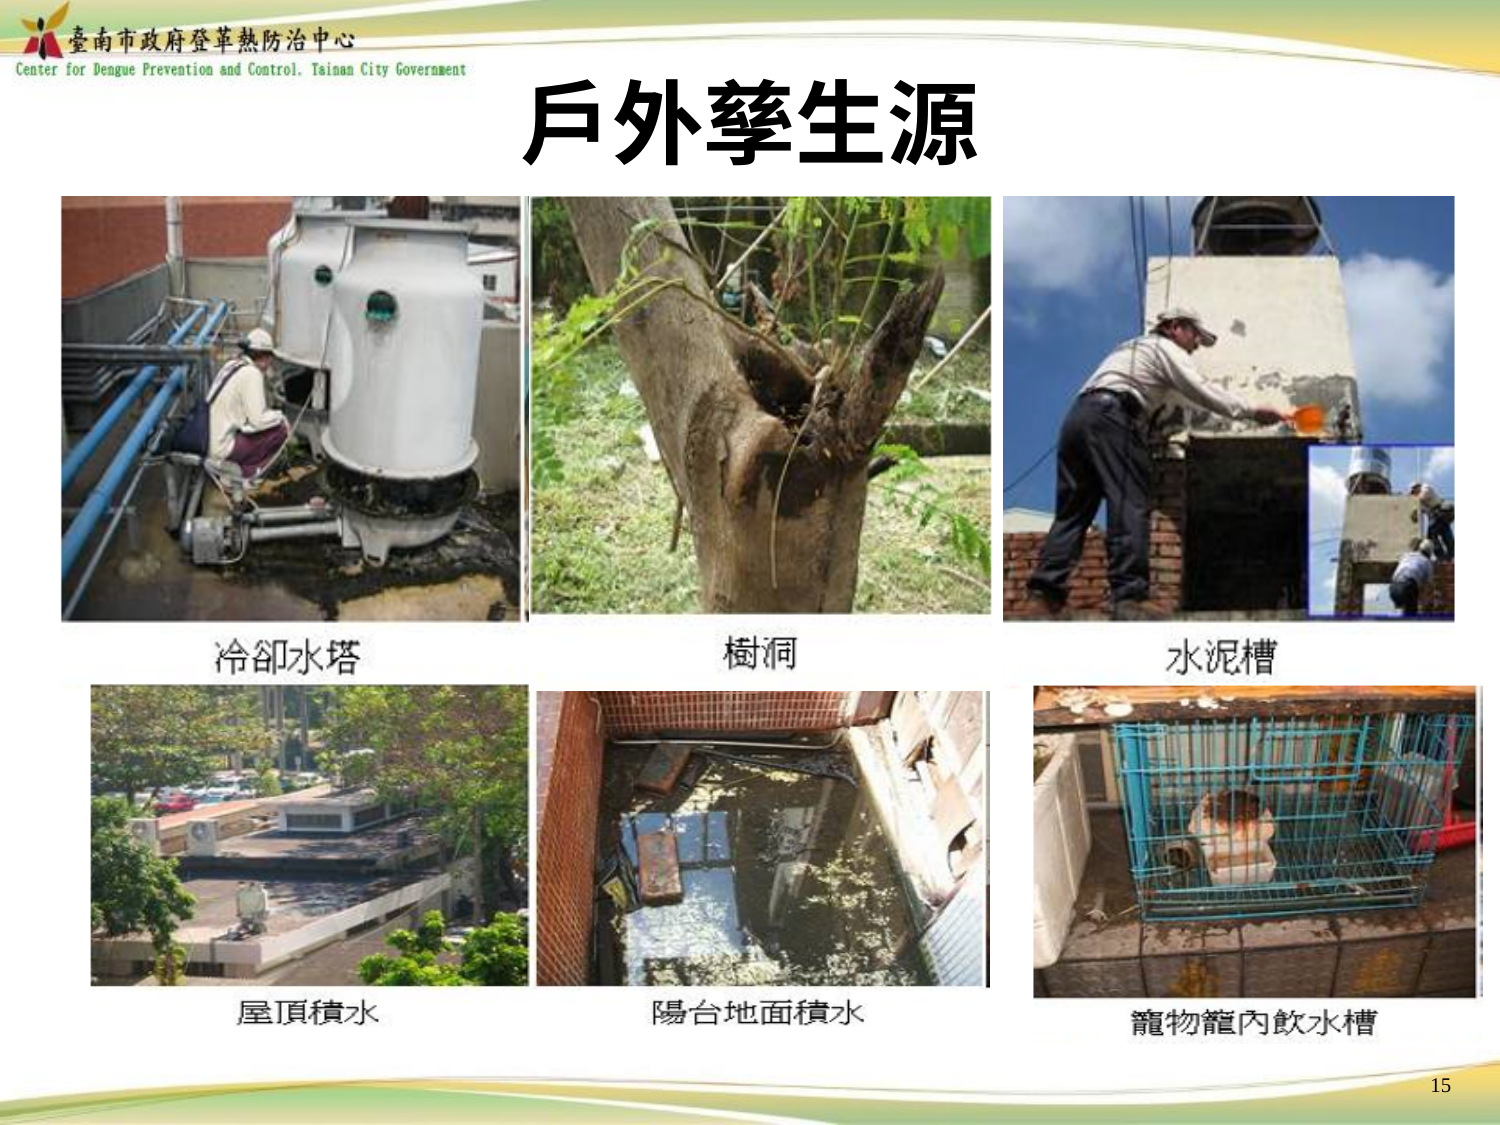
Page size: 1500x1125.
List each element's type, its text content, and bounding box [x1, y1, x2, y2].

picture [0, 0, 1500, 1125]
title 戶外孳生源 [75, 66, 1426, 176]
text_box <編號> [1116, 1063, 1467, 1111]
